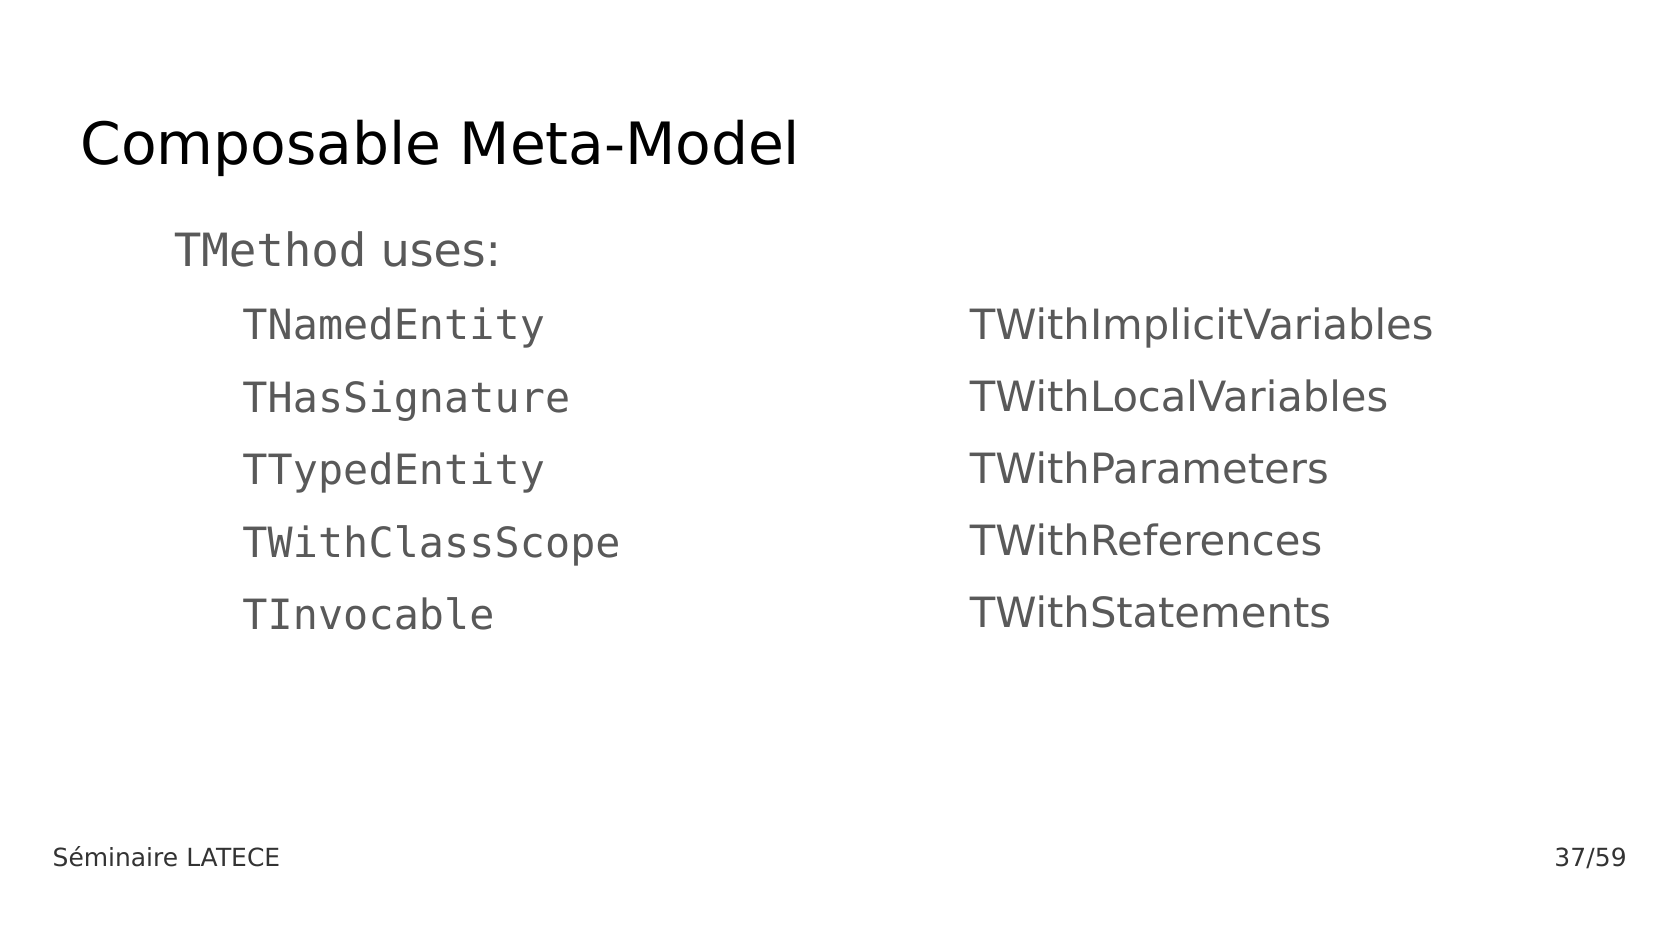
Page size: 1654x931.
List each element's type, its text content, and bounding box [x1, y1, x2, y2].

title Composable Meta-Model [80, 97, 1479, 192]
list TMethod uses: TNamedEntity THasSignature TTypedEntity TWithClassScope TInvocable [157, 223, 851, 797]
list TWithImplicitVariables TWithLocalVariables TWithParameters TWithReferences TWithStatements [885, 223, 1579, 797]
